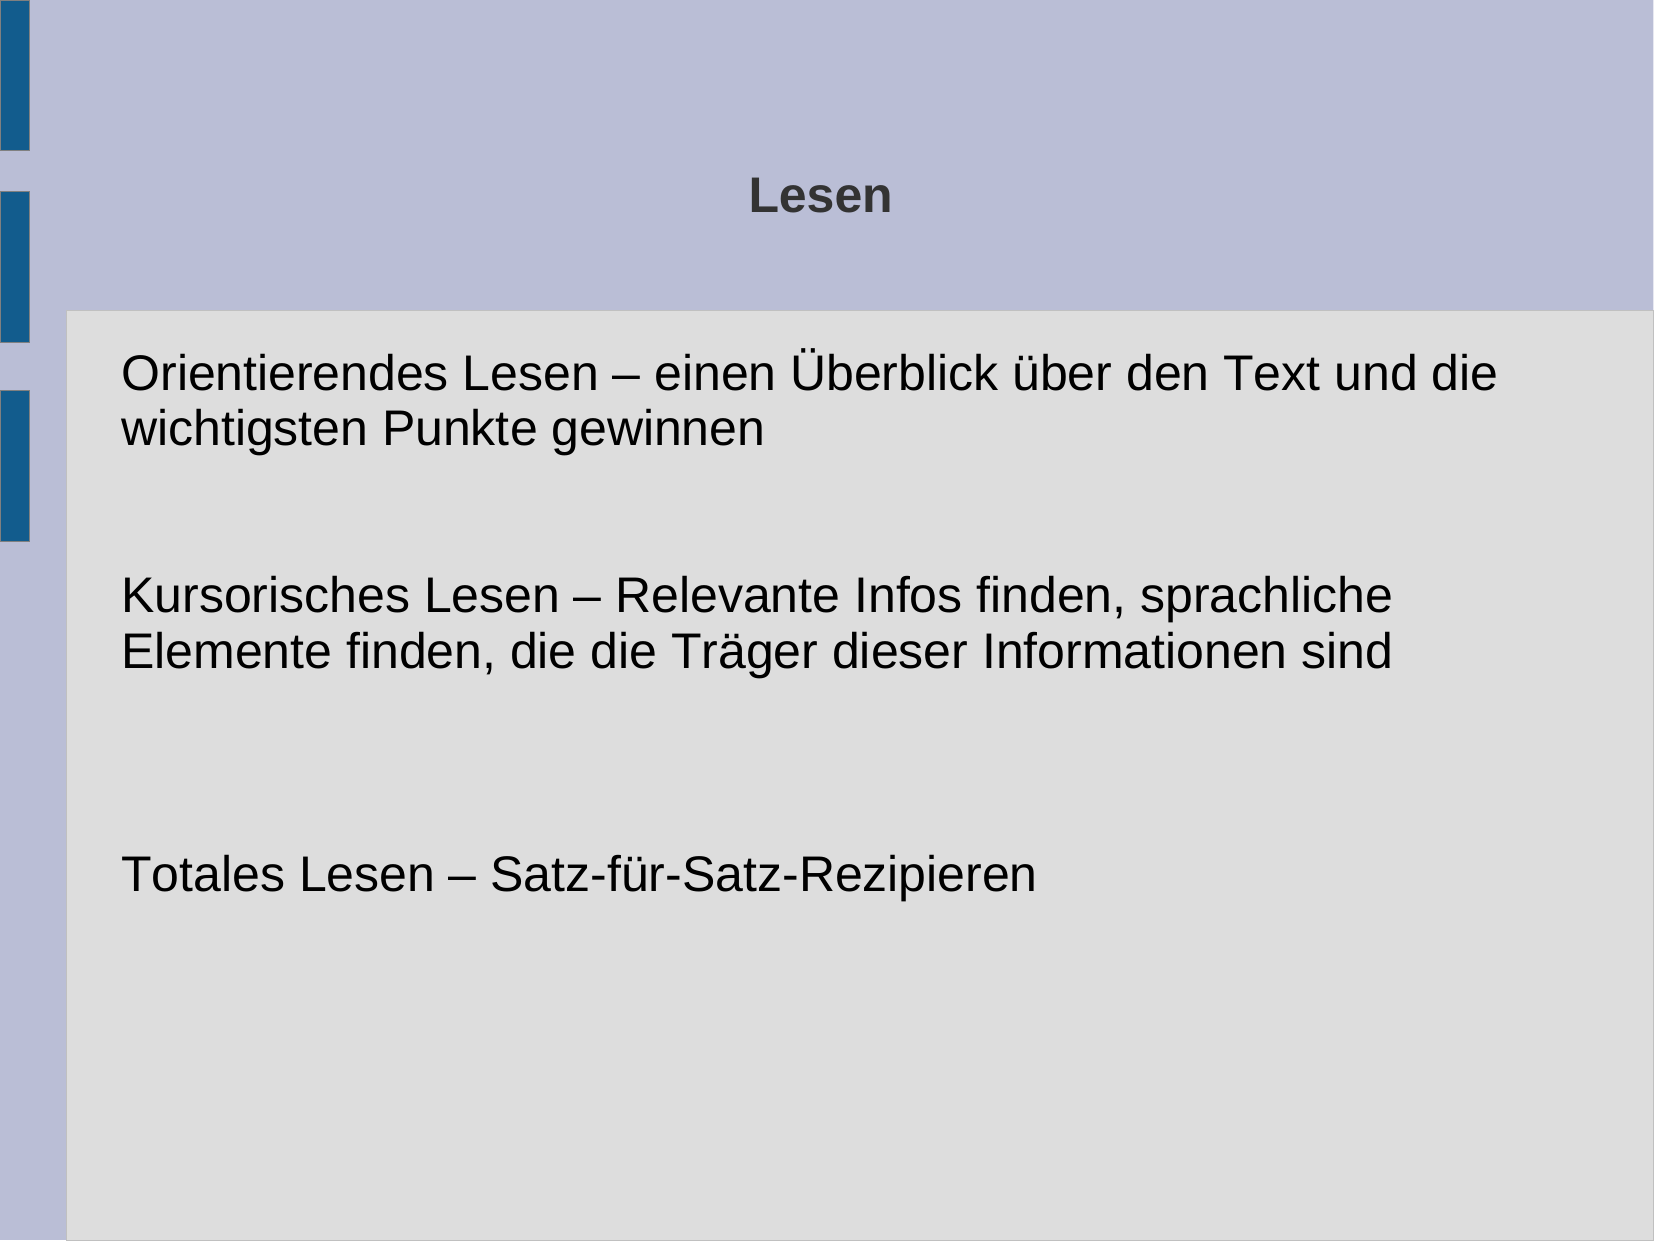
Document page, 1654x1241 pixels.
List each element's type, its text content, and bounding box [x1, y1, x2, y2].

title Lesen [121, 91, 1534, 299]
list Orientierendes Lesen – einen Überblick über den Text und die wichtigsten Punkte gewinnen Kursorisches Lesen – Relevante Infos finden, sprachliche Elemente finden, die die Träger dieser Informationen sind Totales Lesen – Satz-für-Satz-Rezipieren [121, 344, 1534, 1127]
